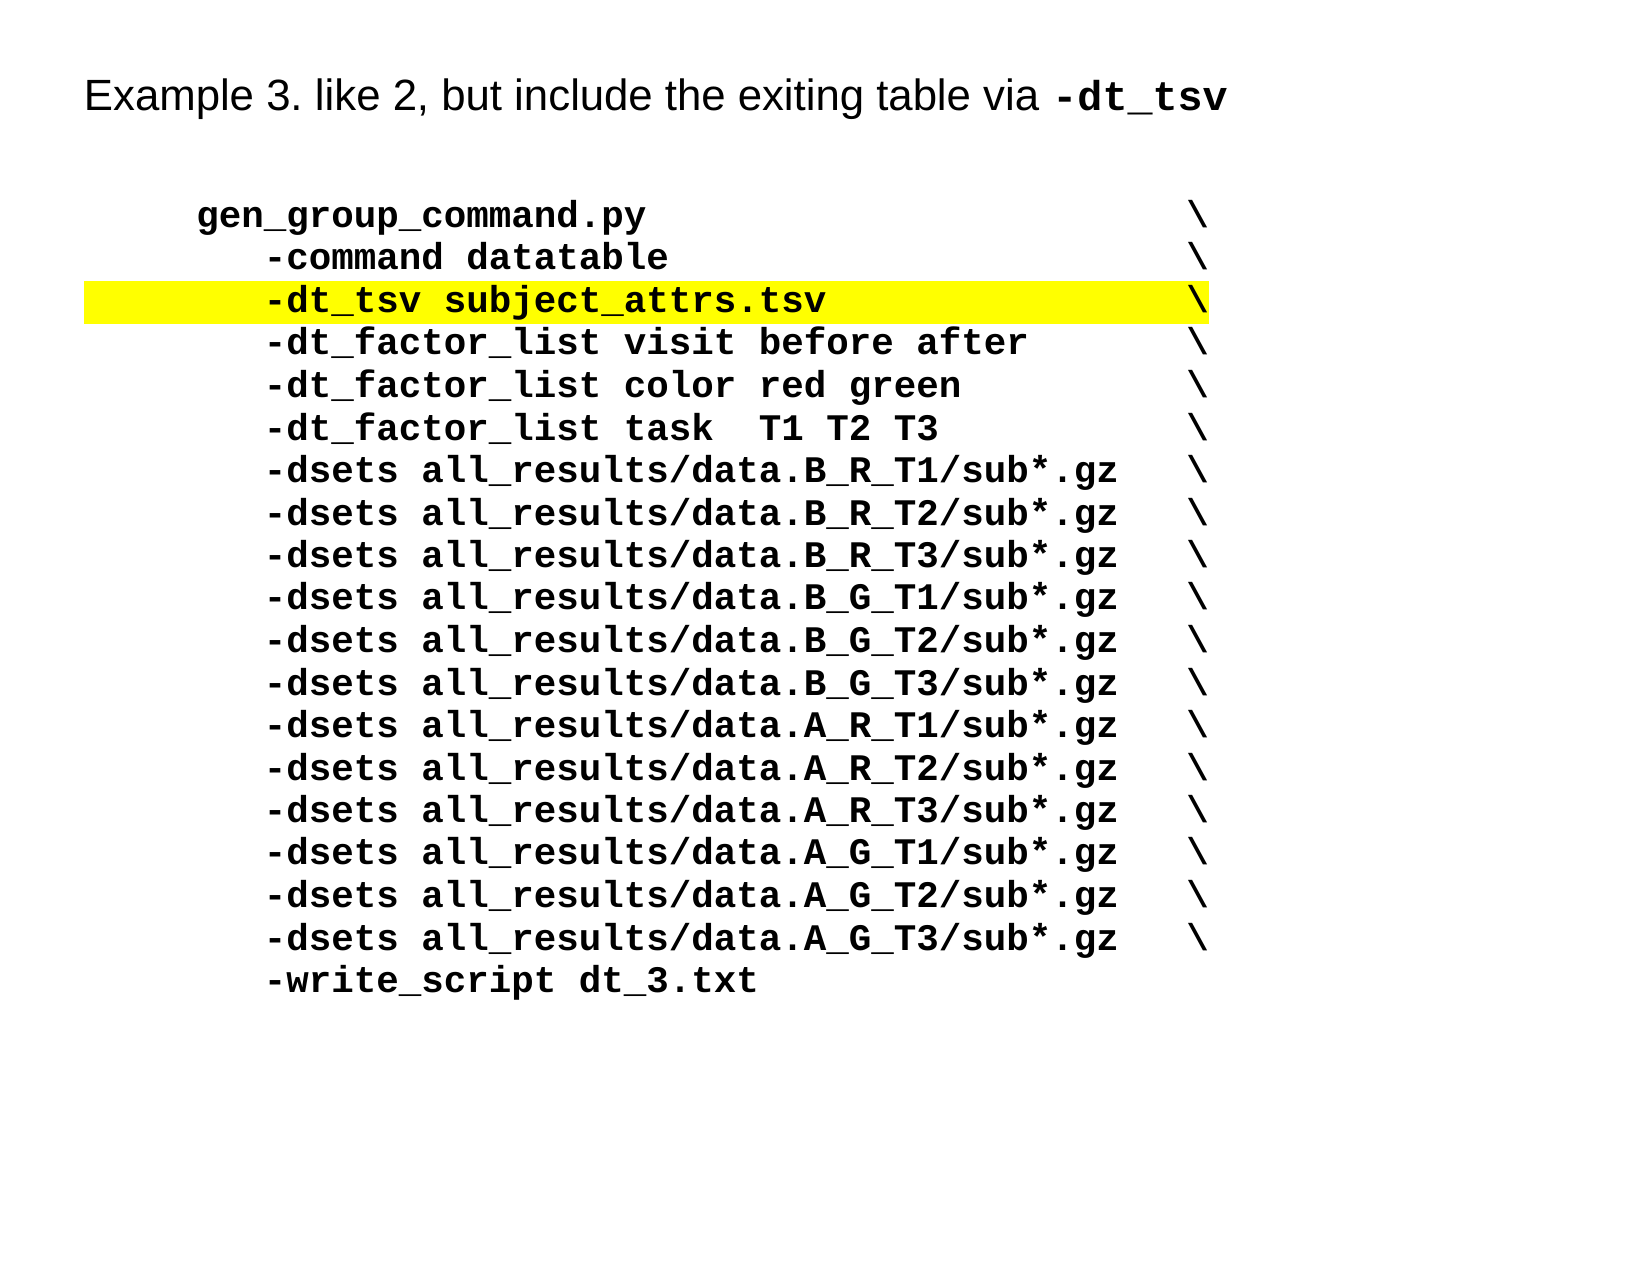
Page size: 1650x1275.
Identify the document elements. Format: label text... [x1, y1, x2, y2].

text_box Example 3. like 2, but include the exiting table via -dt_tsv gen_group_command.py \ -command datatable \ -dt_tsv subject_attrs.tsv \ -dt_factor_list visit before after \ -dt_factor_list color red green \ -dt_factor_list task T1 T2 T3 \ -dsets all_results/data.B_R_T1/sub*.gz \ -dsets all_results/data.B_R_T2/sub*.gz \ -dsets all_results/data.B_R_T3/sub*.gz \ -dsets all_results/data.B_G_T1/sub*.gz \ -dsets all_results/data.B_G_T2/sub*.gz \ -dsets all_results/data.B_G_T3/sub*.gz \ -dsets all_results/data.A_R_T1/sub*.gz \ -dsets all_results/data.A_R_T2/sub*.gz \ -dsets all_results/data.A_R_T3/sub*.gz \ -dsets all_results/data.A_G_T1/sub*.gz \ -dsets all_results/data.A_G_T2/sub*.gz \ -dsets all_results/data.A_G_T3/sub*.gz \ -write_script dt_3.txt [69, 37, 1570, 1236]
